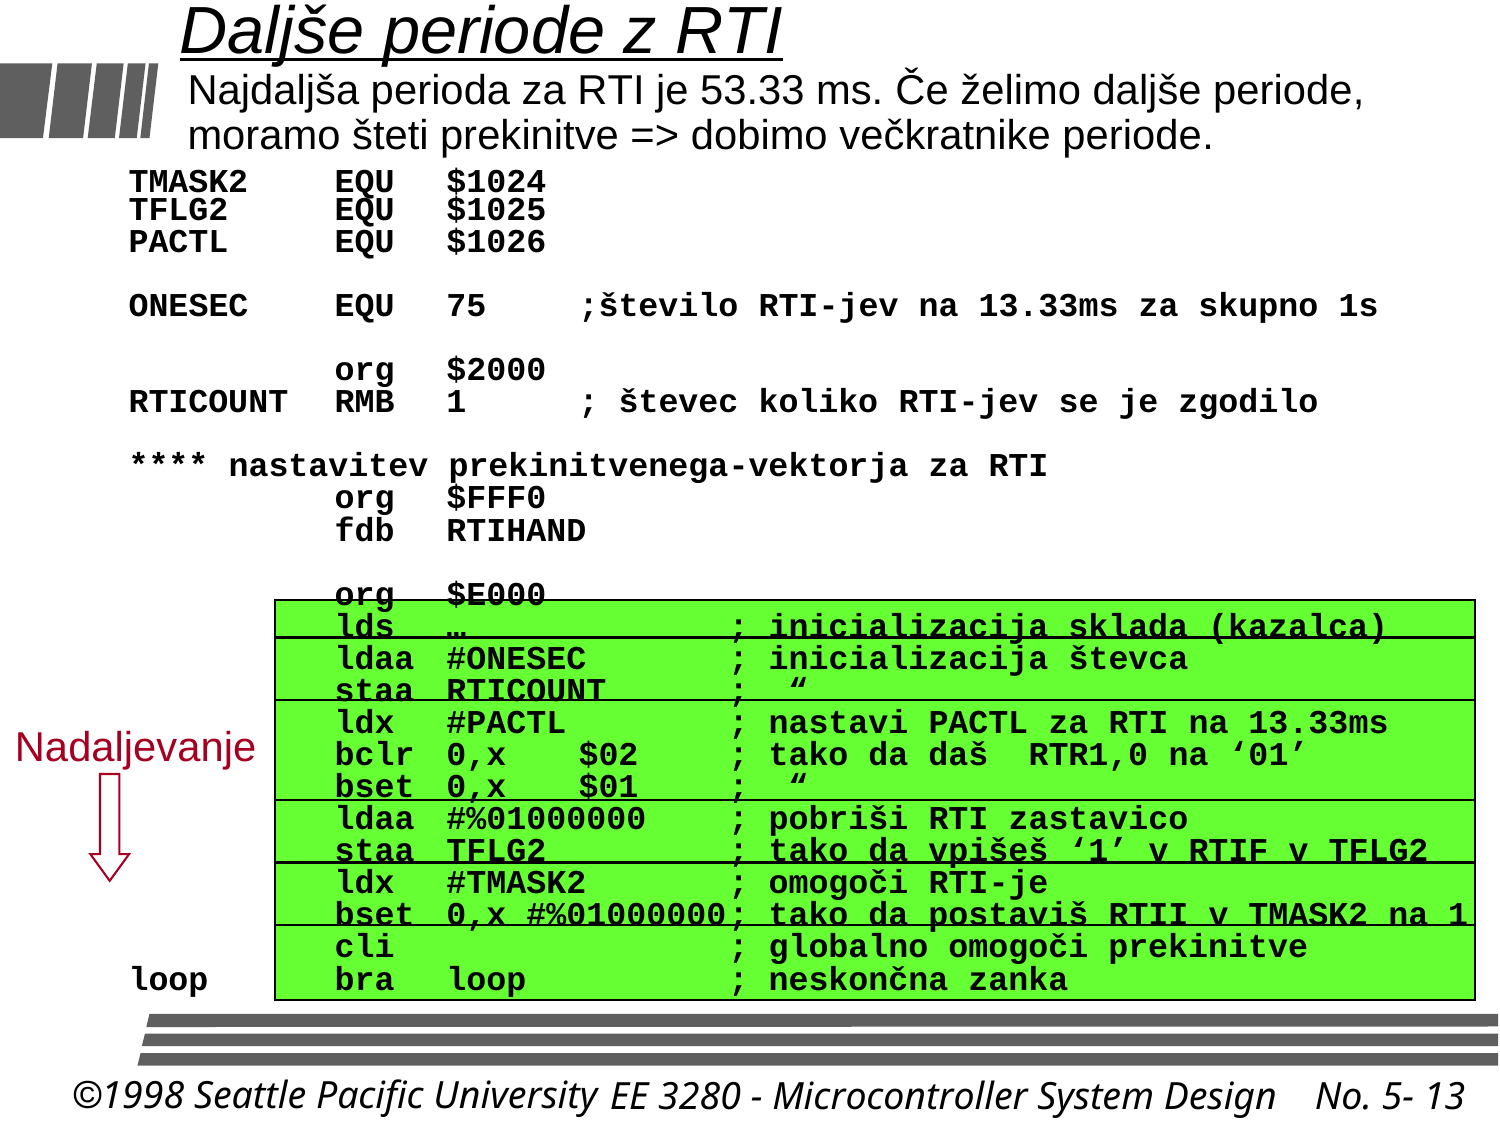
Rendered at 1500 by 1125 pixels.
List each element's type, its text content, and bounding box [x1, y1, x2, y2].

text_box Najdaljša perioda za RTI je 53.33 ms. Če želimo daljše periode, moramo šteti prekinitve => dobimo večkratnike periode. [172, 64, 1380, 162]
text_box Nadaljevanje [0, 712, 272, 778]
text_box TMASK2 EQU $1024 TFLG2 EQU $1025 PACTL EQU $1026 ONESEC EQU 75 ;število RTI-jev na 13.33ms za skupno 1s org $2000 RTICOUNT RMB 1 ; števec koliko RTI-jev se je zgodilo **** nastavitev prekinitvenega-vektorja za RTI org $FFF0 fdb RTIHAND org $E000 lds … ; inicializacija sklada (kazalca) ldaa #ONESEC ; inicializacija števca staa RTICOUNT ; “ ldx #PACTL ; nastavi PACTL za RTI na 13.33ms bclr 0,x $02 ; tako da daš RTR1,0 na ‘01’ bset 0,x $01 ; “ ldaa #%01000000 ; pobriši RTI zastavico staa TFLG2 ; tako da vpišeš ‘1’ v RTIF v TFLG2 ldx #TMASK2 ; omogoči RTI-je bset 0,x #%01000000 ; tako da postaviš RTII v TMASK2 na 1 cli ; globalno omogoči prekinitve loop bra loop ; neskončna zanka [113, 162, 1484, 1068]
title Daljše periode z RTI [164, 0, 1500, 75]
text_box [90, 773, 130, 881]
